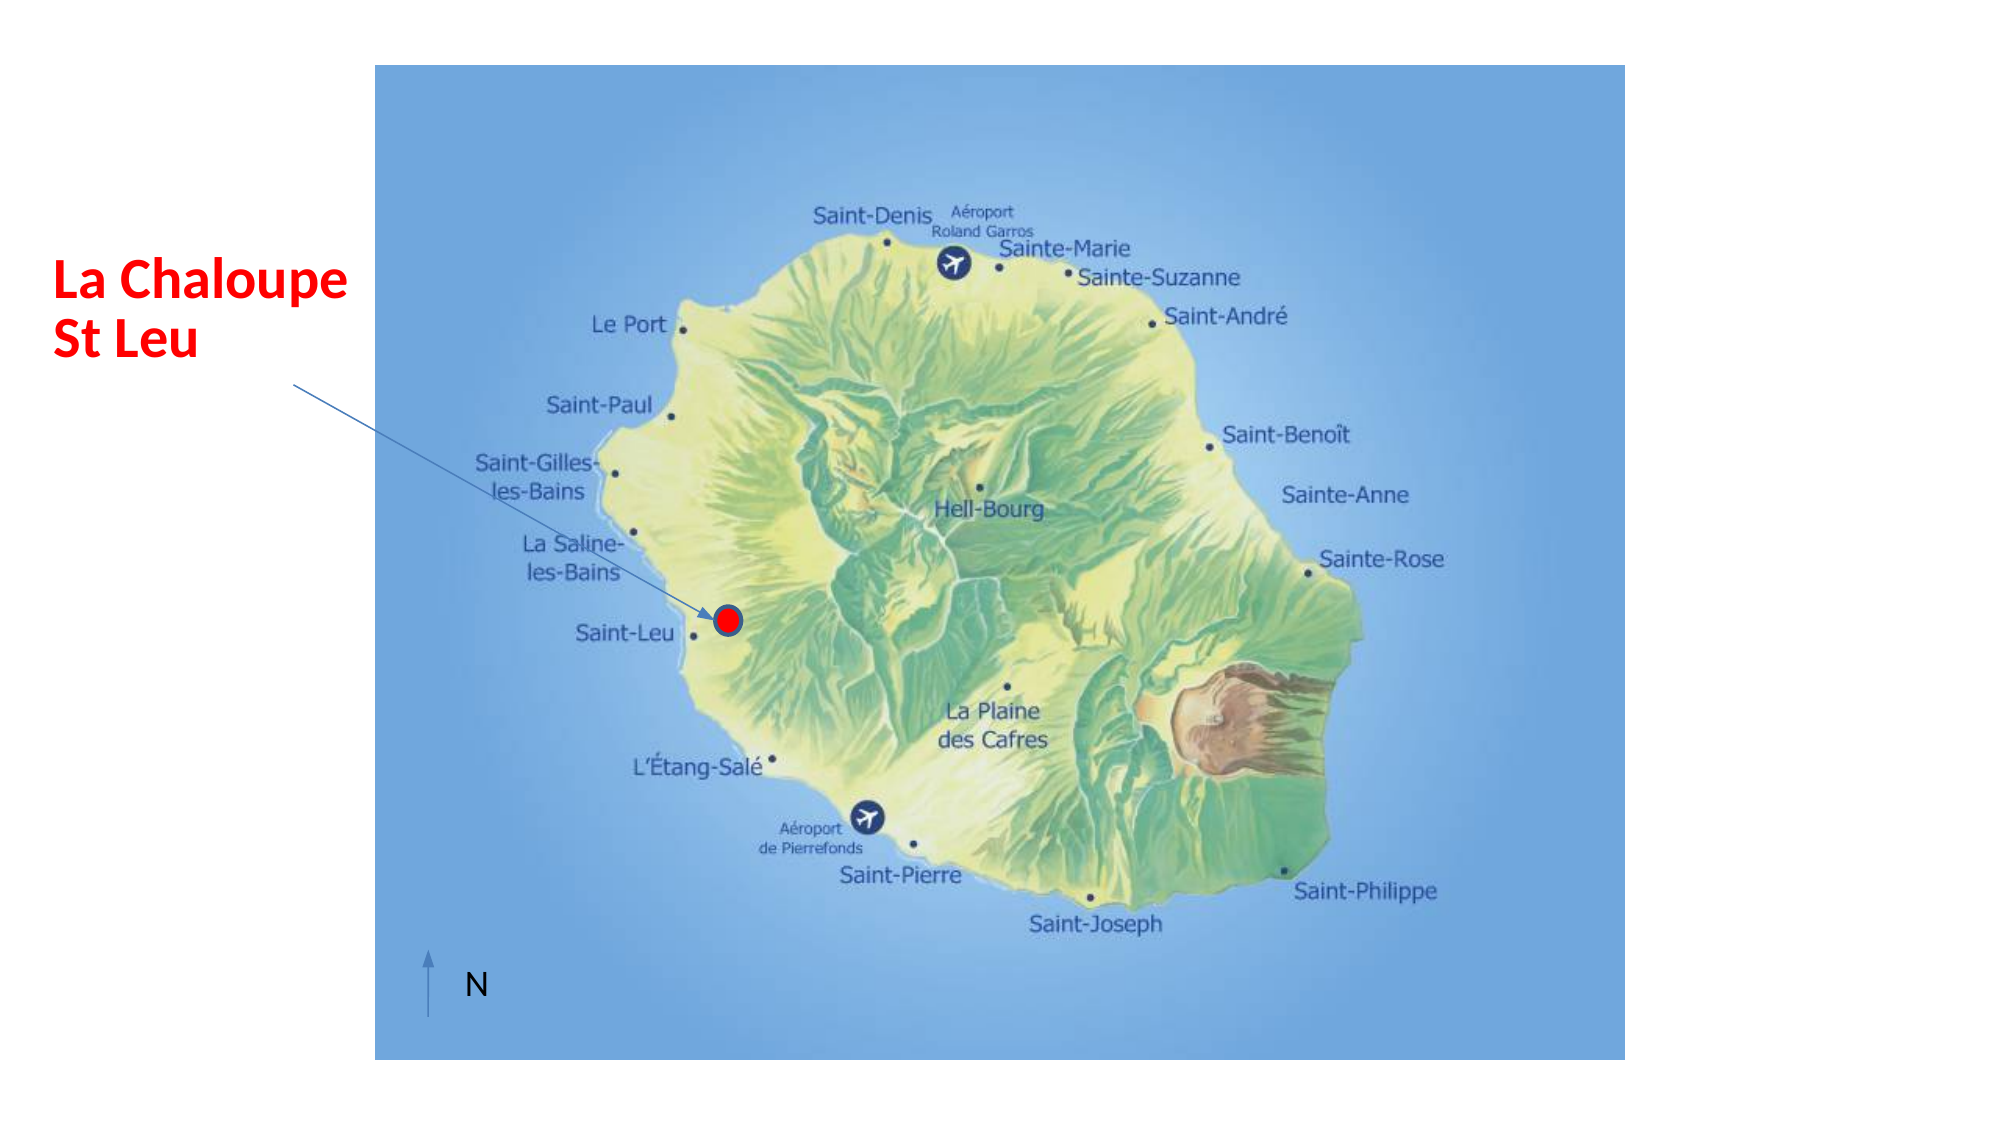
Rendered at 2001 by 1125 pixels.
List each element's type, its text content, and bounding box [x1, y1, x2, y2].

text_box La Chaloupe St Leu [39, 247, 375, 403]
picture [375, 65, 1625, 1060]
text_box N [449, 960, 492, 1021]
text_box [715, 606, 742, 635]
